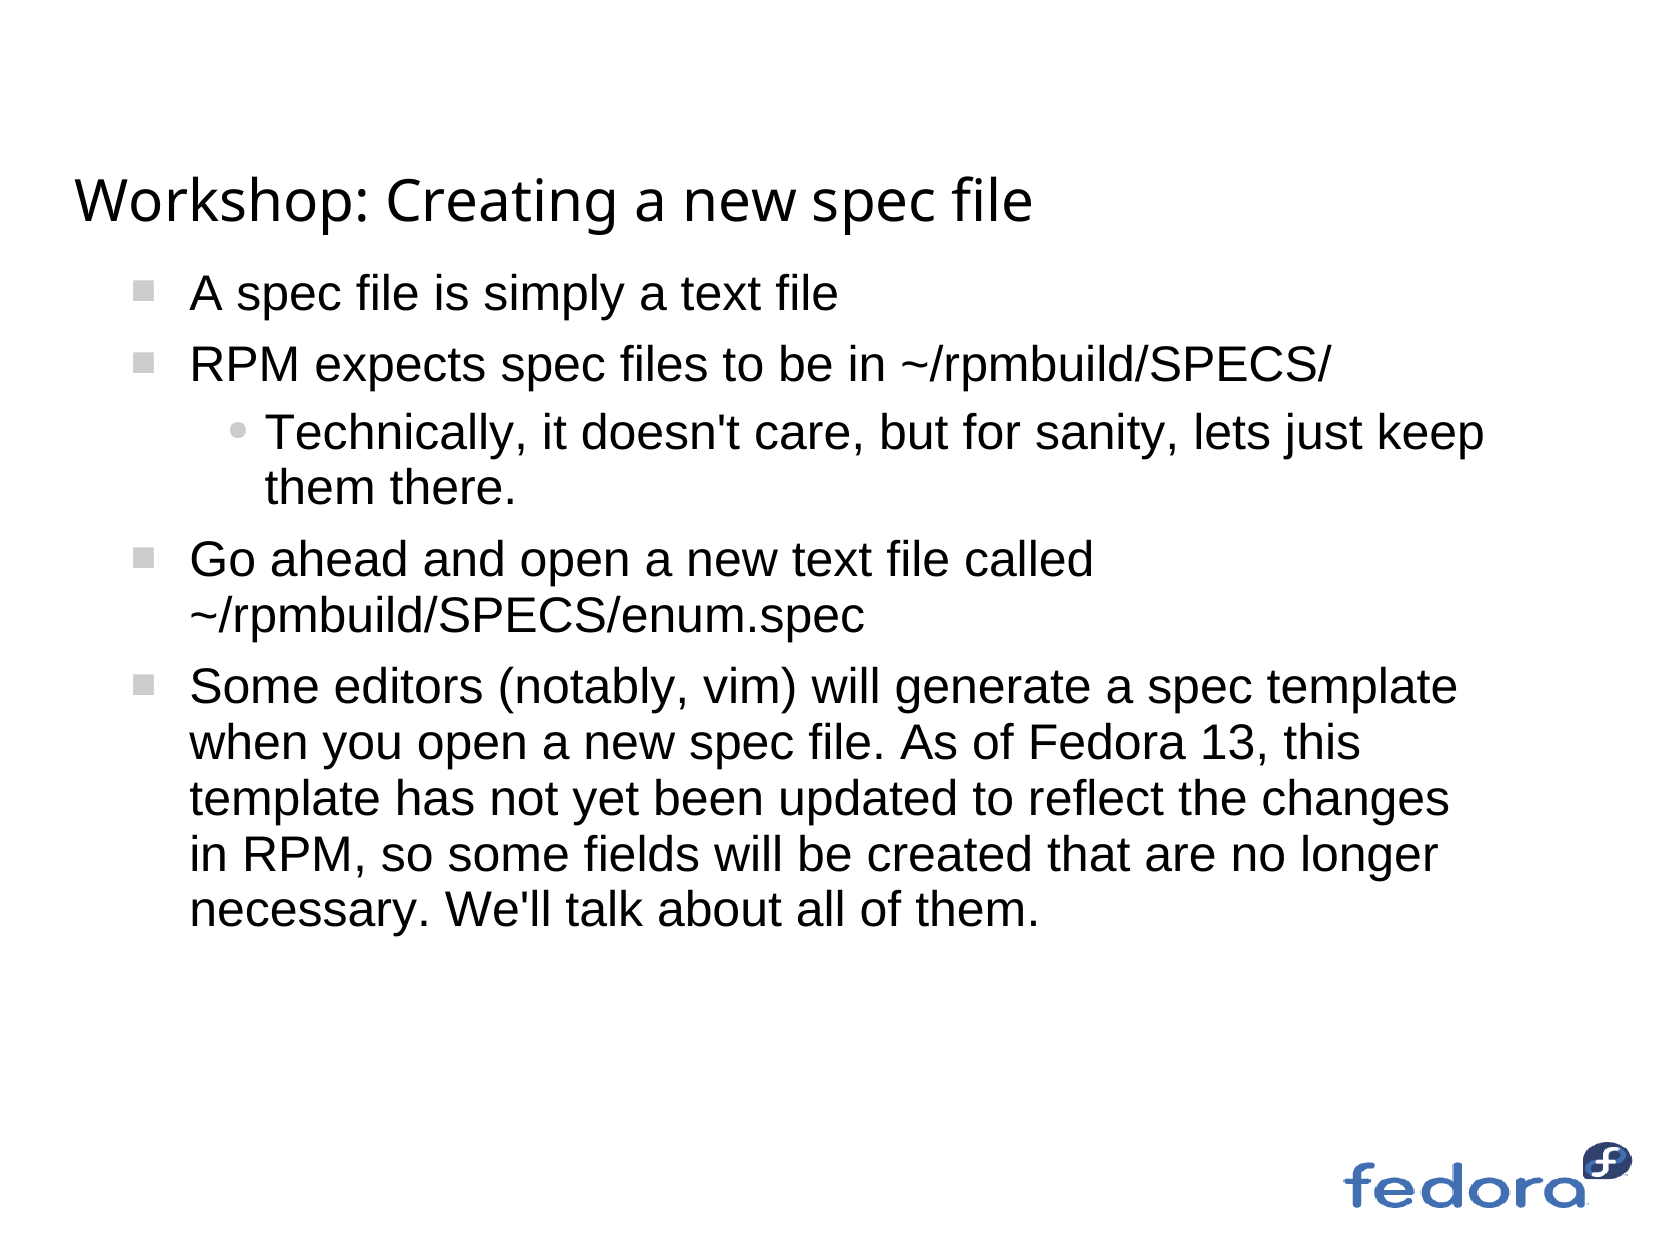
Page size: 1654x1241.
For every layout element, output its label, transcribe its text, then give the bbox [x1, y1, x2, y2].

picture [1332, 1124, 1651, 1227]
title Workshop: Creating a new spec file [74, 140, 1506, 259]
list A spec file is simply a text file RPM expects spec files to be in ~/rpmbuild/SPECS/ Technically, it doesn't care, but for sanity, lets just keep them there. Go ahead and open a new text file called ~/rpmbuild/SPECS/enum.spec Some editors (notably, vim) will generate a spec template when you open a new spec file. As of Fedora 13, this template has not yet been updated to reflect the changes in RPM, so some fields will be created that are no longer necessary. We'll talk about all of them. [77, 264, 1500, 1174]
